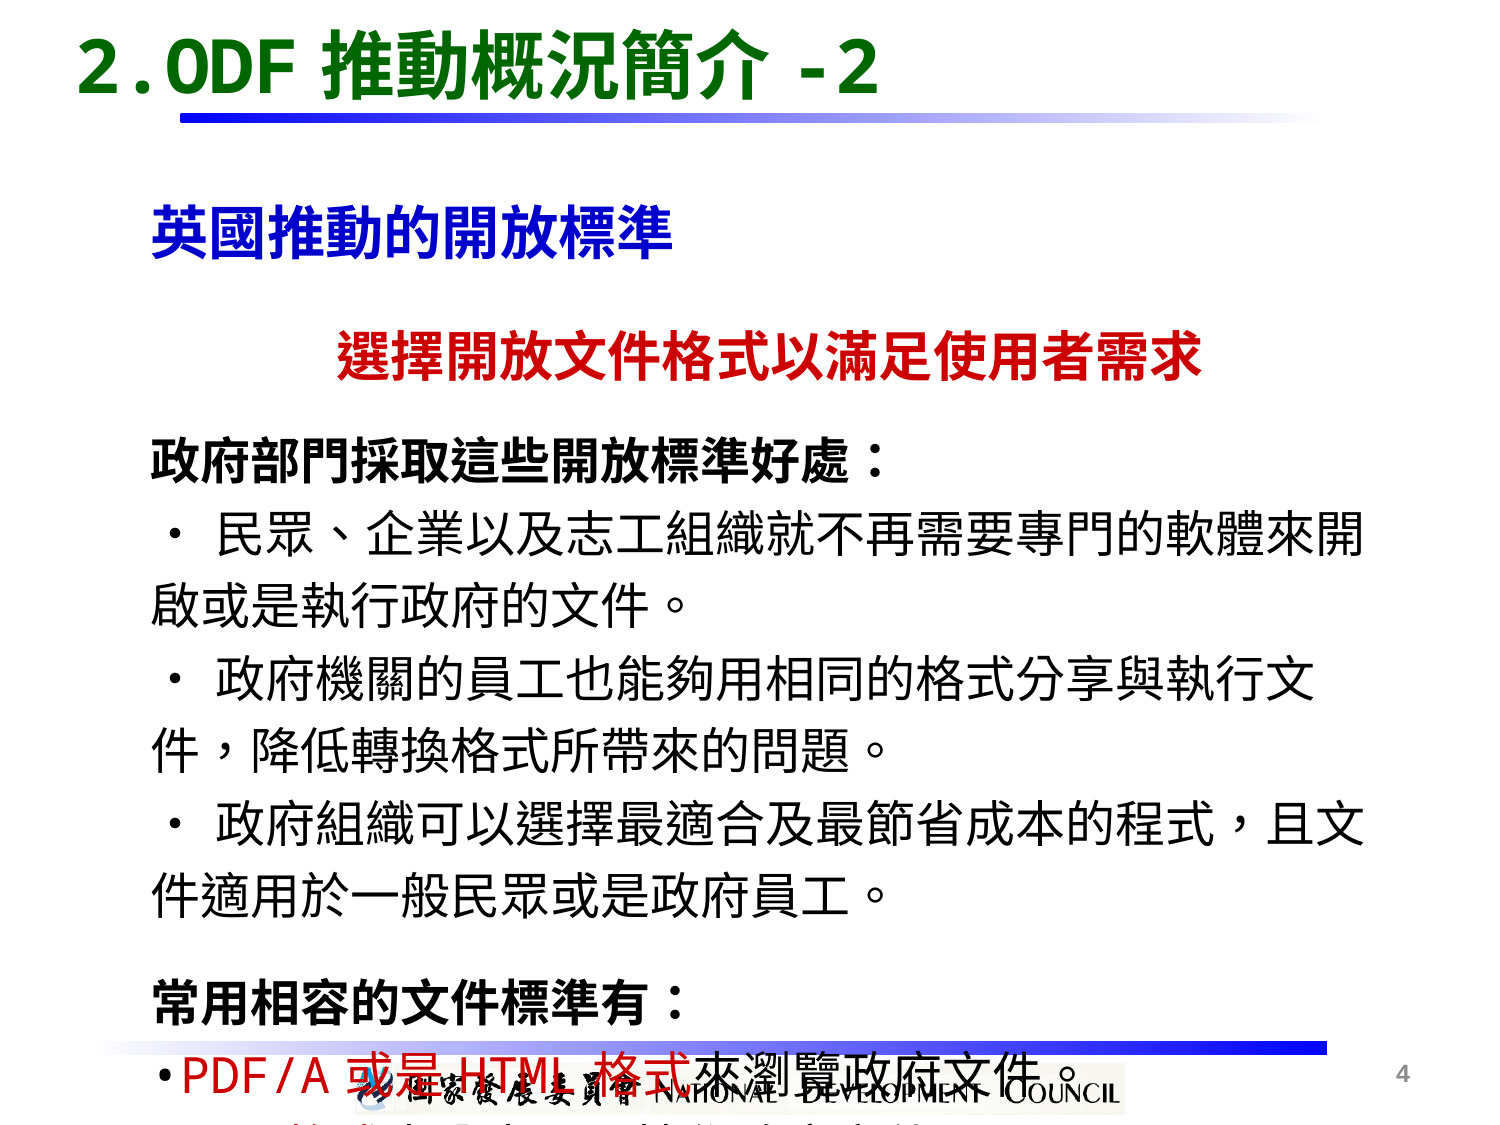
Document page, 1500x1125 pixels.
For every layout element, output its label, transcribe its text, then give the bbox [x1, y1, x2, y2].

picture [679, 1086, 687, 1093]
title 2.ODF推動概況簡介-2 [75, 9, 1426, 119]
picture [619, 1086, 633, 1092]
picture [355, 1086, 1125, 1115]
text_box 英國推動的開放標準 選擇開放文件格式以滿足使用者需求 政府部門採取這些開放標準好處： •民眾、企業以及志工組織就不再需要專門的軟體來開啟或是執行政府的文件。 •政府機關的員工也能夠用相同的格式分享與執行文件，降低轉換格式所帶來的問題。 •政府組織可以選擇最適合及最節省成本的程式，且文件適用於一般民眾或是政府員工。 常用相容的文件標準有： •PDF/A或是HTML格式來瀏覽政府文件。 •ODF格式來分享以及協作政府文件。 [135, 179, 1406, 1086]
picture [381, 1086, 389, 1093]
picture [410, 1086, 418, 1092]
